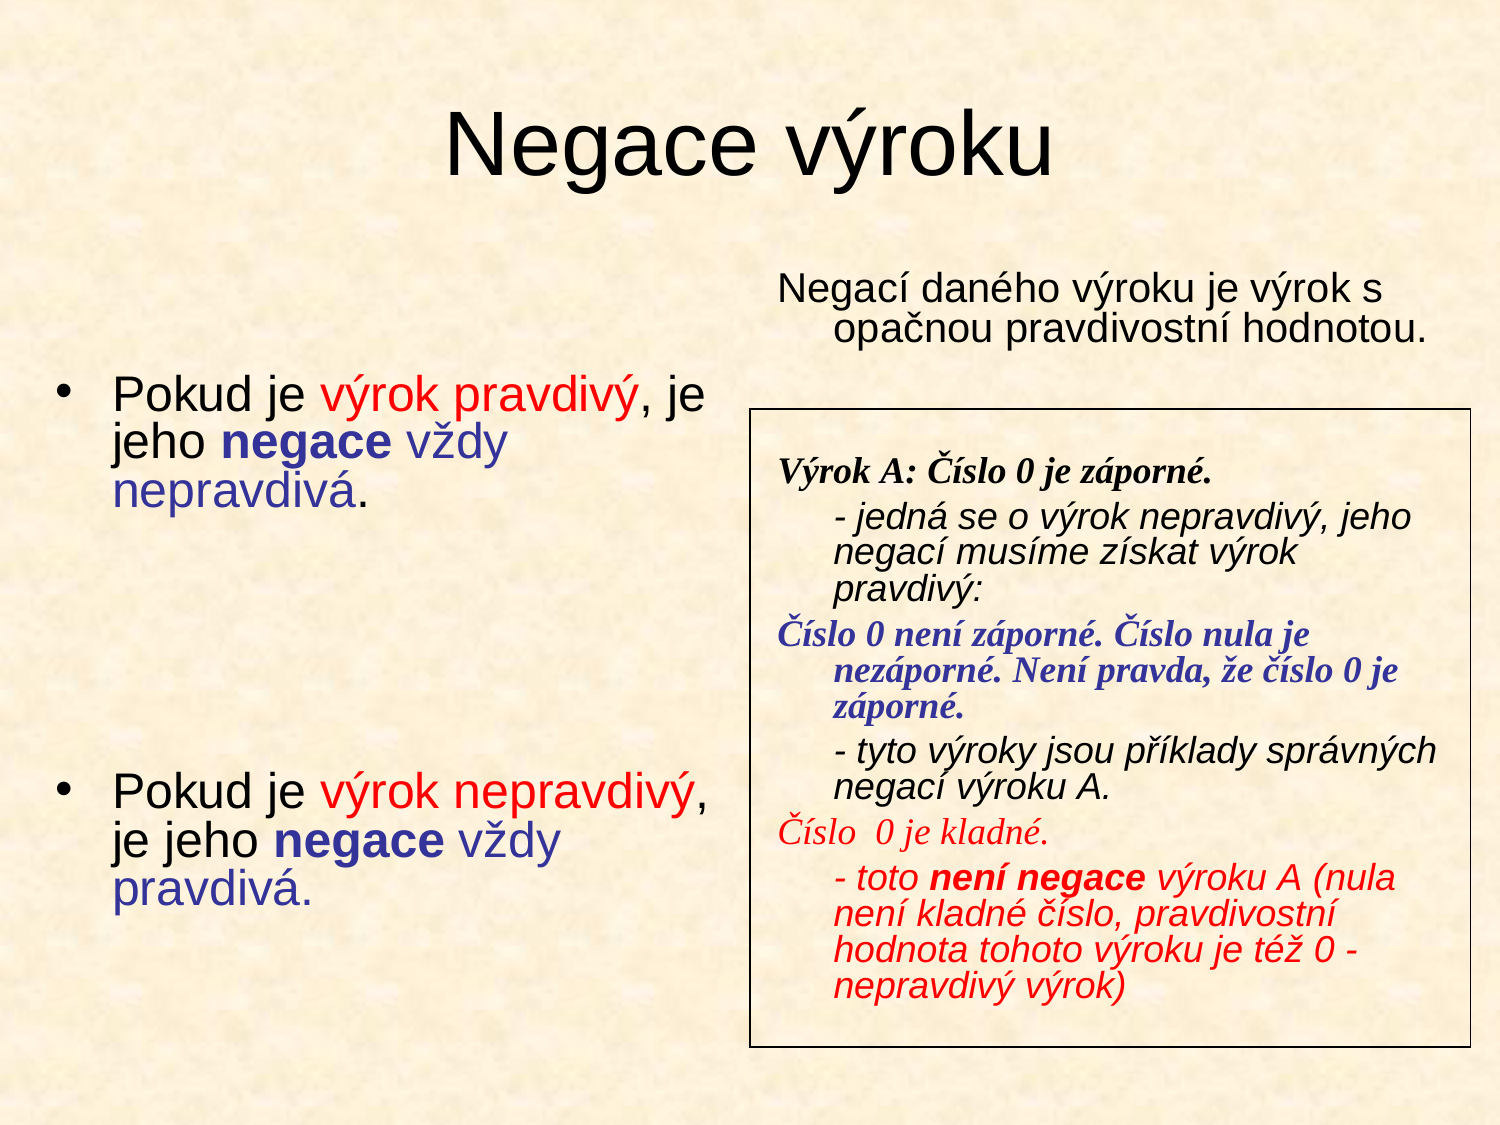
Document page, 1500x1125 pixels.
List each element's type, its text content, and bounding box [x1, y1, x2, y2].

list Pokud je výrok pravdivý, je jeho negace vždy nepravdivá. Pokud je výrok nepravdivý, je jeho negace vždy pravdivá. [41, 302, 738, 988]
picture [0, 0, 1500, 1125]
list Negací daného výroku je výrok s opačnou pravdivostní hodnotou. Výrok A: Číslo 0 je záporné. - jedná se o výrok nepravdivý, jeho negací musíme získat výrok pravdivý: Číslo 0 není záporné. Číslo nula je nezáporné. Není pravda, že číslo 0 je záporné. - tyto výroky jsou příklady správných negací výroku A. Číslo 0 je kladné. - toto není negace výroku A (nula není kladné číslo, pravdivostní hodnota tohoto výroku je též 0 - nepravdivý výrok) [762, 262, 1459, 1071]
title Negace výroku [75, 45, 1426, 233]
